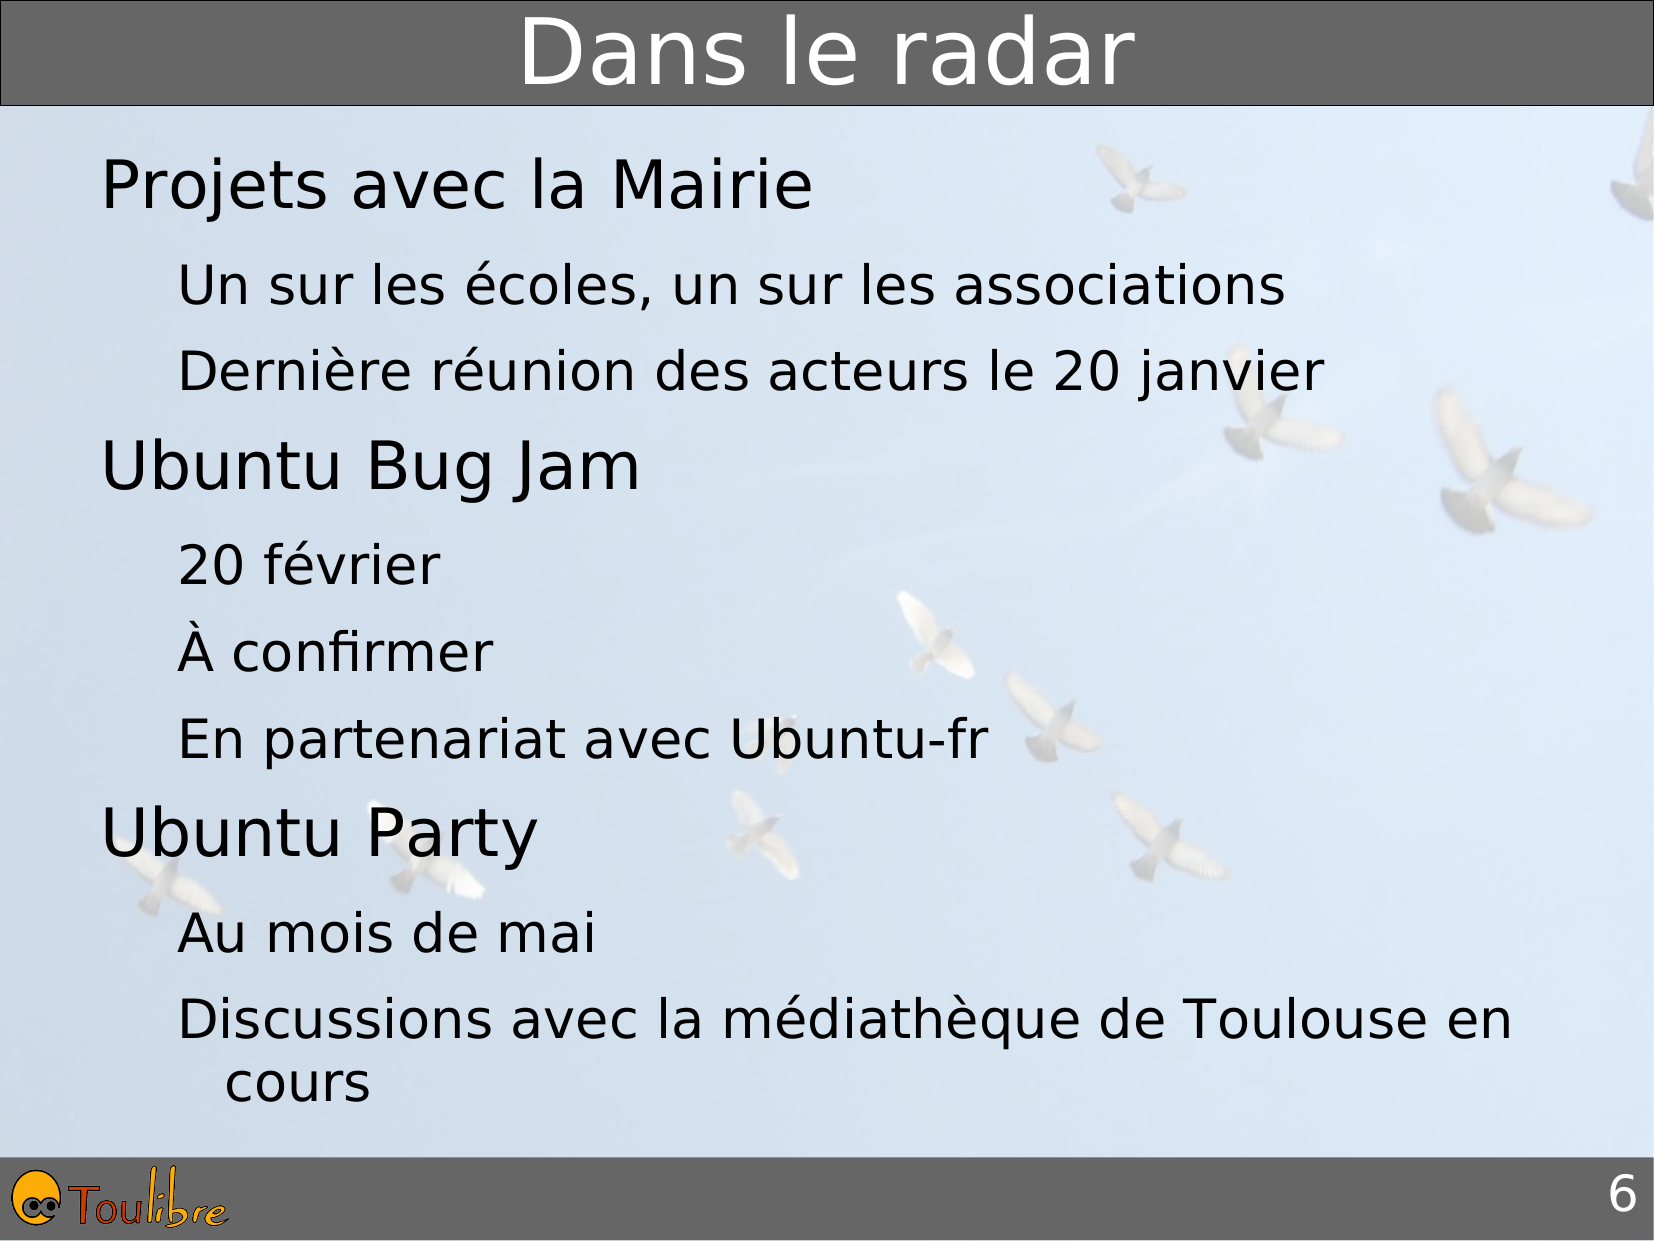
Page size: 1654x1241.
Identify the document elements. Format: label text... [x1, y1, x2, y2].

list Projets avec la Mairie Un sur les écoles, un sur les associations Dernière réunion des acteurs le 20 janvier Ubuntu Bug Jam 20 février À confirmer En partenariat avec Ubuntu-fr Ubuntu Party Au mois de mai Discussions avec la médiathèque de Toulouse en cours [82, 146, 1571, 1115]
title Dans le radar [0, 0, 1654, 107]
picture [11, 1165, 229, 1228]
